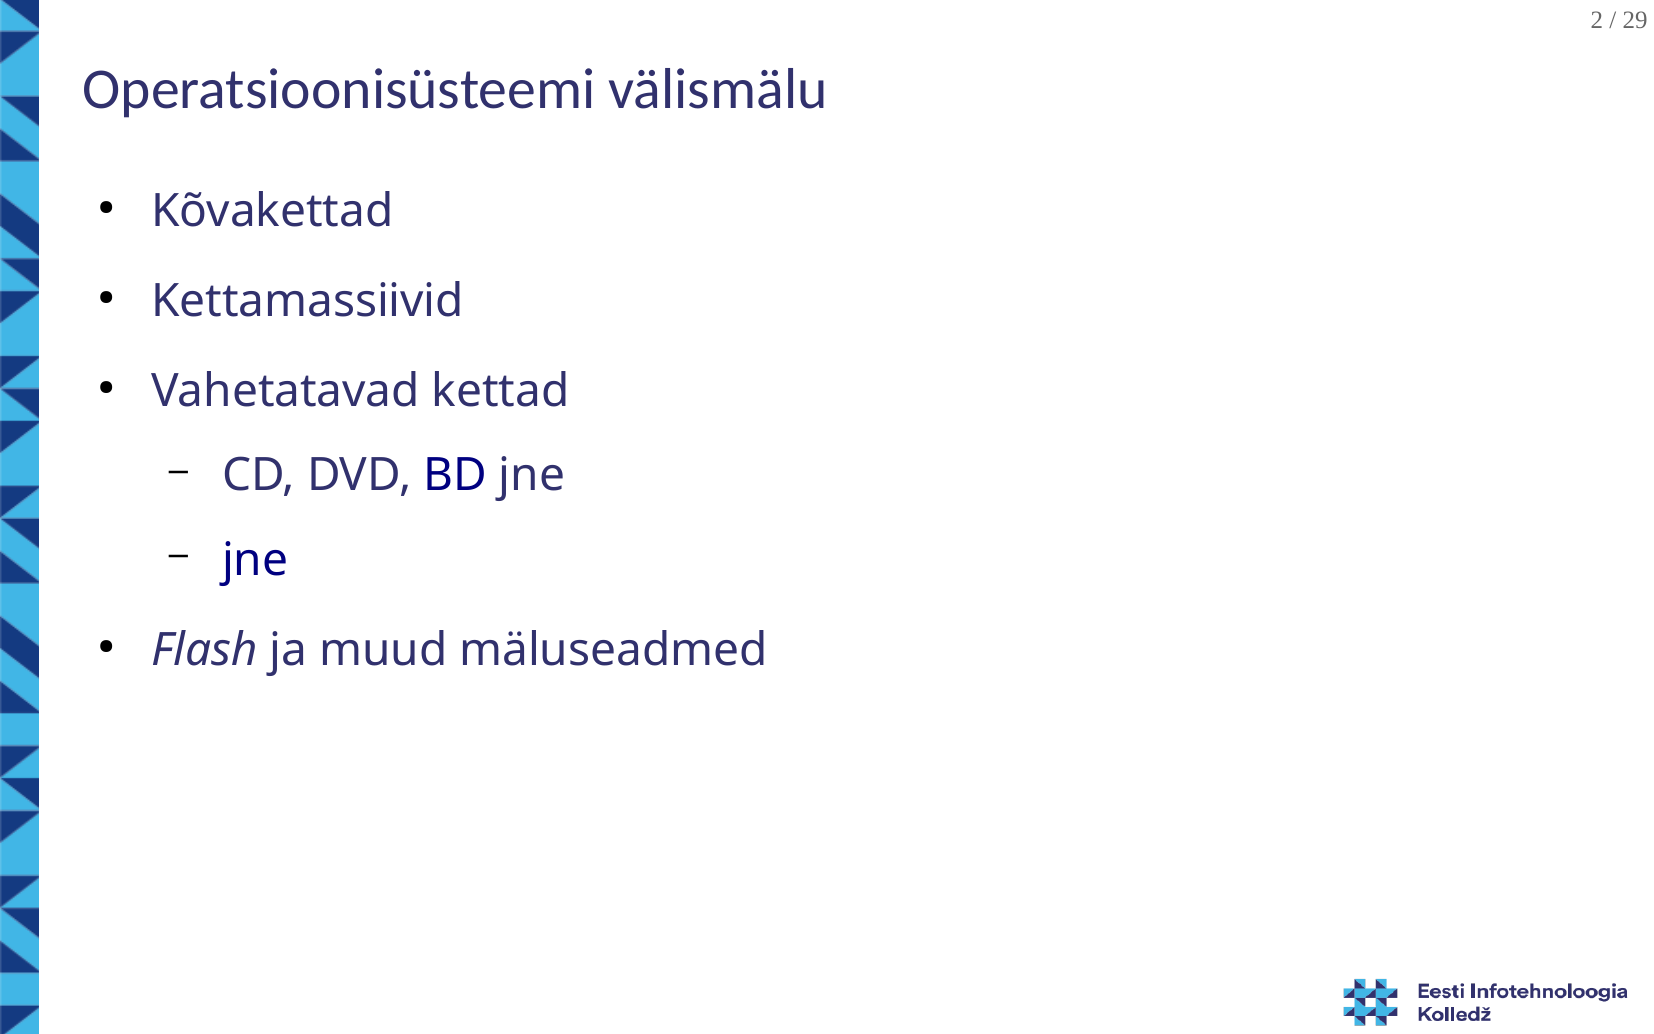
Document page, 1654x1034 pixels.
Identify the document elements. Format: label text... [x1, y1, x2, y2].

list Kõvakettad Kettamassiivid Vahetatavad kettad CD, DVD, BD jne jne Flash ja muud mäluseadmed [80, 177, 1536, 777]
title Operatsioonisüsteemi välismälu [82, 41, 1571, 148]
